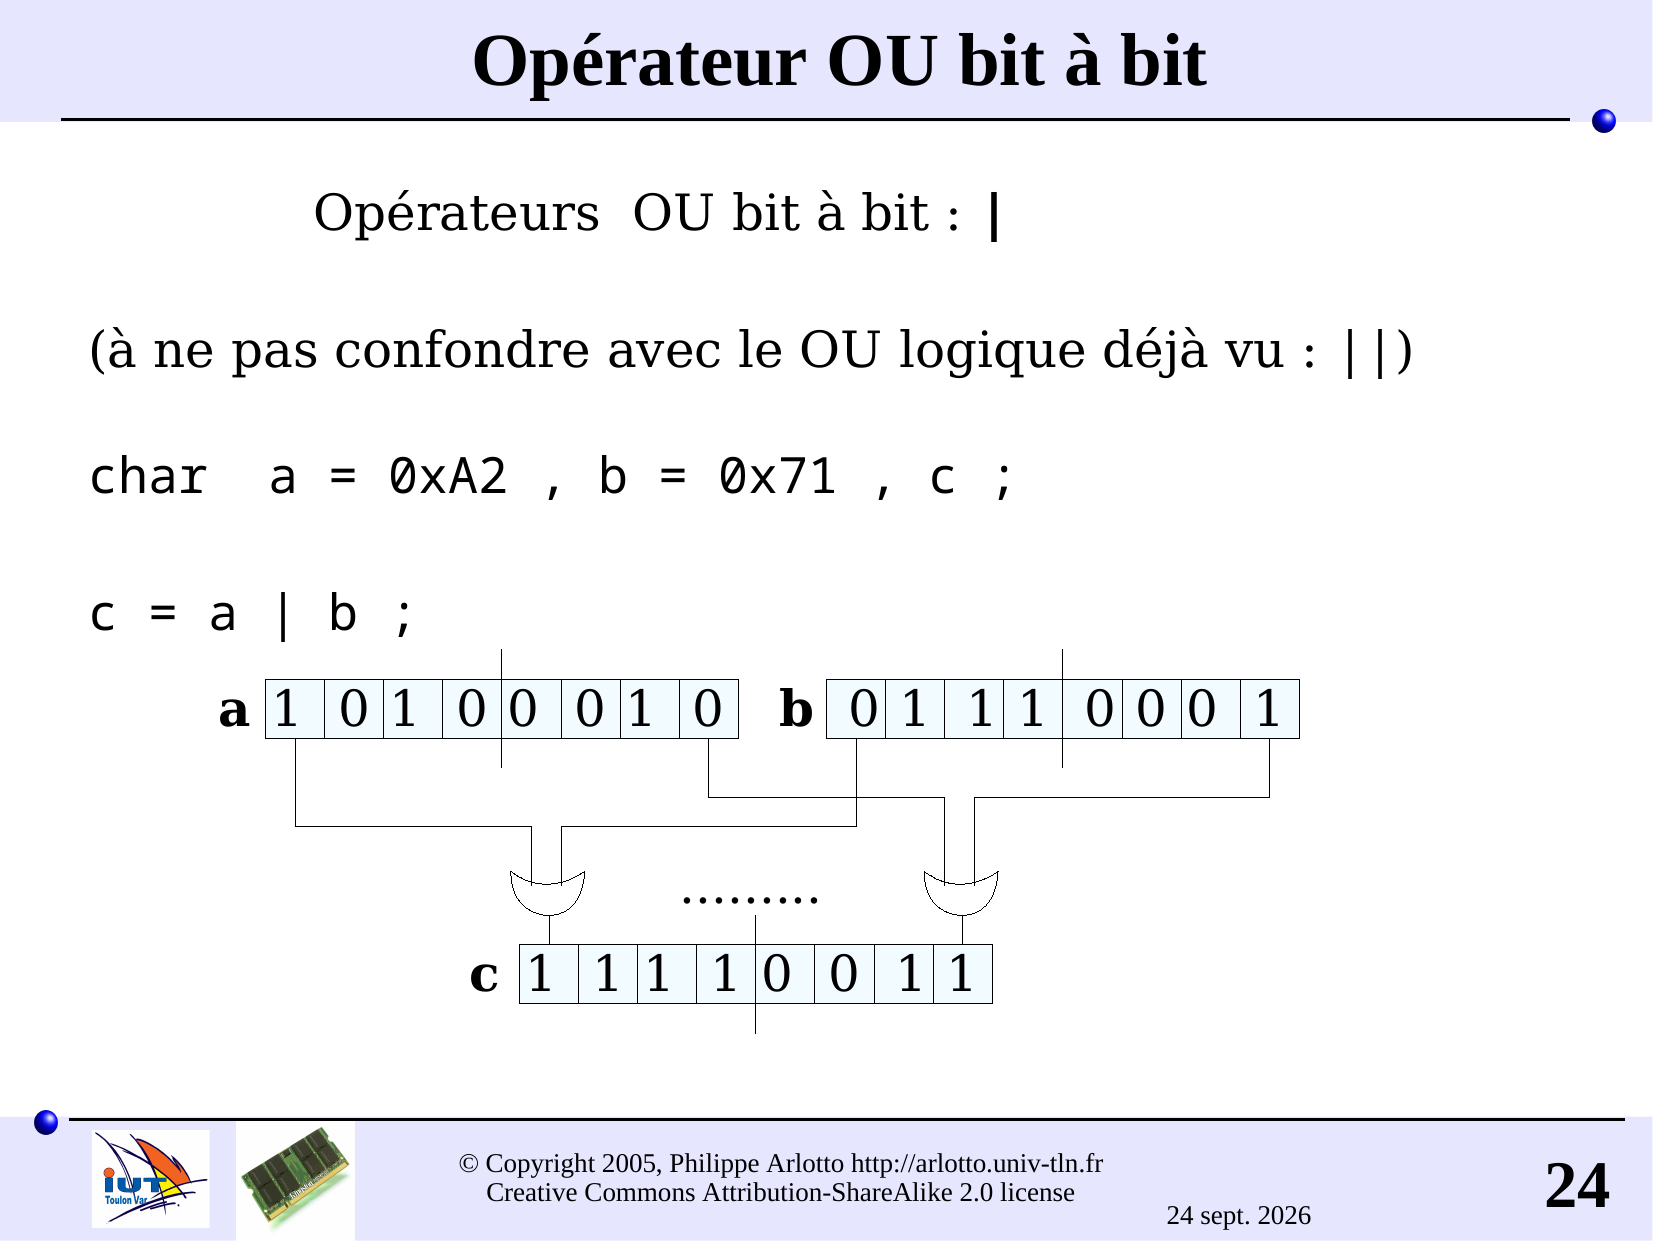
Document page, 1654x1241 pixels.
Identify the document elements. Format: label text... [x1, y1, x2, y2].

title Opérateur OU bit à bit [95, 11, 1585, 110]
text_box 0 [442, 679, 501, 739]
text_box 1 [696, 944, 755, 1004]
picture [236, 1121, 355, 1241]
text_box a [218, 679, 252, 738]
text_box Opérateurs OU bit à bit : | (à ne pas confondre avec le OU logique déjà vu : ||) char a = 0xA2 , b = 0x71 , c ; c = a | b ; [88, 177, 1416, 593]
text_box 0 [324, 679, 383, 739]
text_box 1 [519, 944, 578, 1004]
text_box 1 [620, 679, 679, 739]
text_box 0 [1122, 679, 1181, 739]
text_box c [469, 944, 502, 1005]
text_box 0 [561, 679, 620, 739]
text_box 1 [1240, 679, 1300, 739]
text_box 1 [933, 944, 993, 1004]
text_box 1 [944, 679, 1003, 739]
text_box b [779, 679, 815, 739]
text_box 0 [826, 679, 885, 739]
text_box 1 [578, 944, 637, 1004]
text_box ......... [679, 857, 824, 916]
text_box 0 [755, 944, 814, 1004]
text_box 1 [885, 679, 944, 739]
text_box 1 [1003, 679, 1062, 739]
text_box 0 [1181, 679, 1240, 739]
text_box 0 [1062, 679, 1122, 739]
text_box 0 [814, 944, 874, 1004]
text_box 0 [679, 679, 739, 739]
text_box 1 [265, 679, 324, 739]
text_box 1 [383, 679, 442, 739]
text_box 0 [502, 679, 561, 739]
text_box 1 [874, 944, 933, 1004]
text_box 1 [637, 944, 696, 1004]
